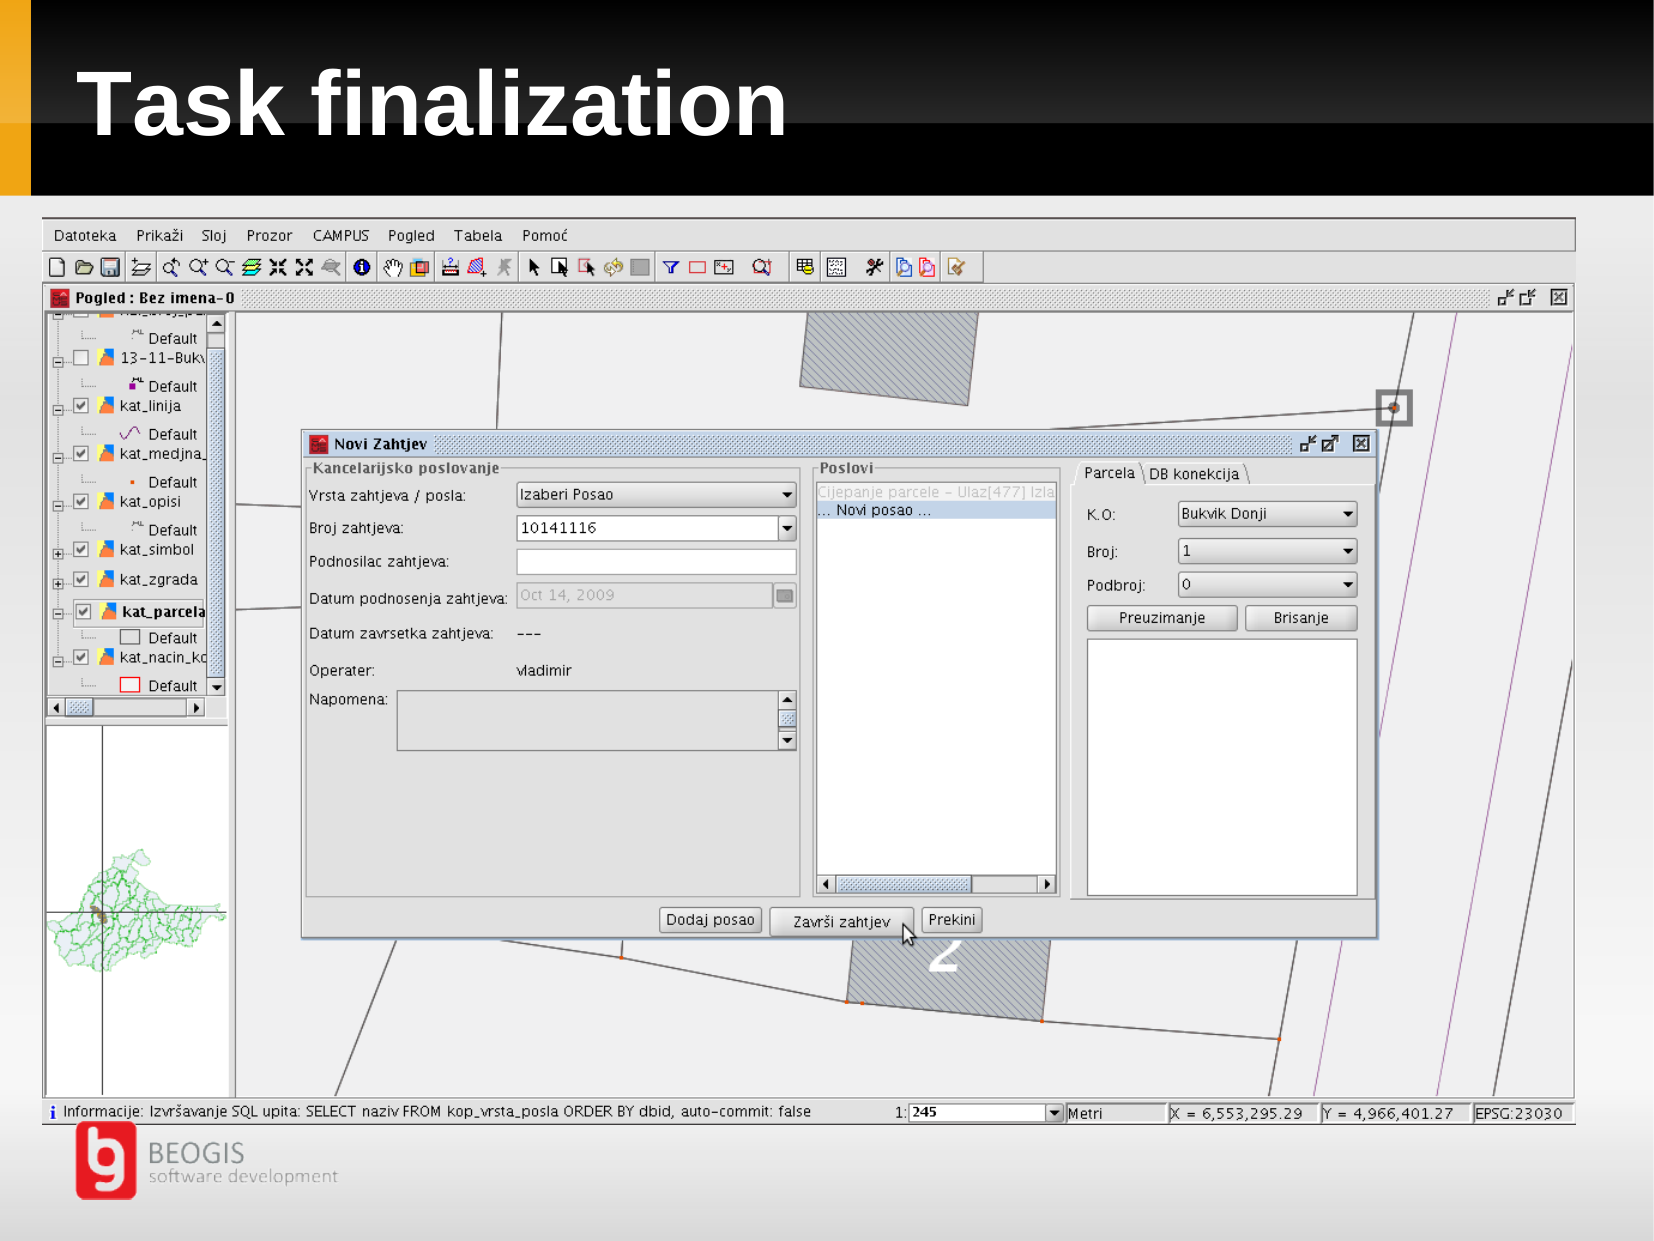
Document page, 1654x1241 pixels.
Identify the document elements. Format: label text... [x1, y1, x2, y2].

picture [0, 0, 1654, 1241]
title Task finalization [76, 7, 1565, 200]
